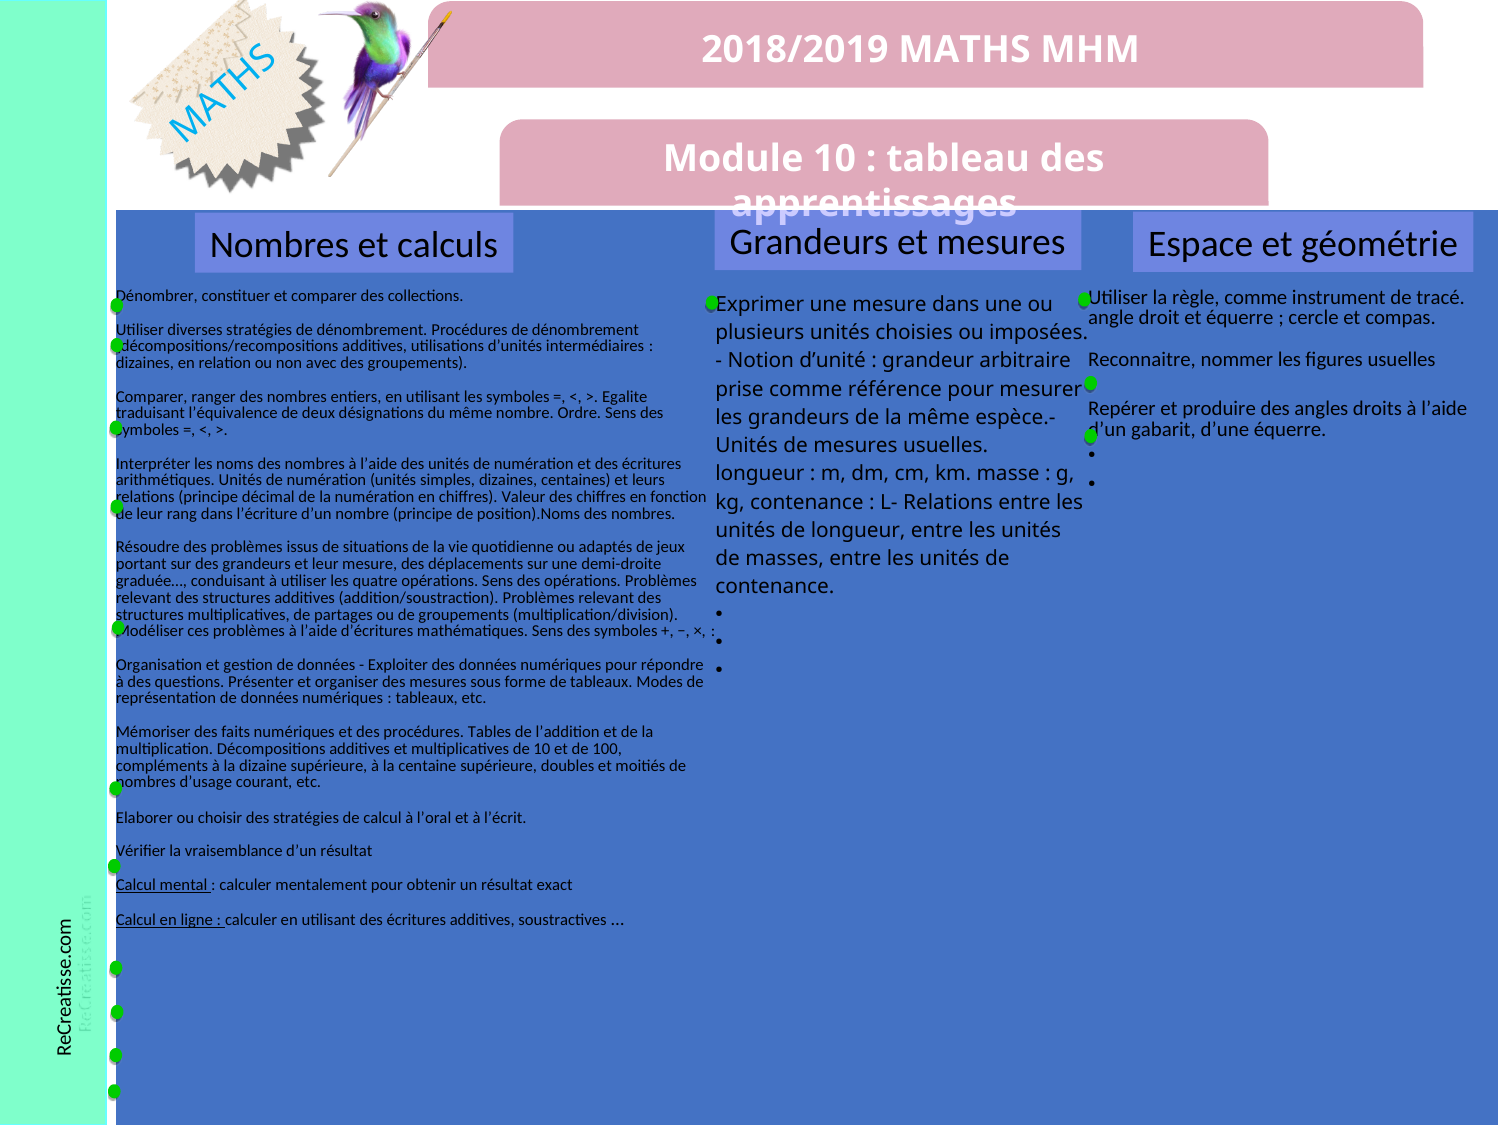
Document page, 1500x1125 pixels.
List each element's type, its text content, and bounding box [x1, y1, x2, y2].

text_box [109, 1048, 123, 1063]
table_header [715, 210, 1088, 289]
text_box [705, 295, 719, 310]
picture [106, 0, 452, 241]
text_box [1084, 429, 1098, 444]
table_cell Utiliser la règle, comme instrument de tracé. angle droit et équerre ; cercle et compas. Reconnaitre, nommer les figures usuelles Repérer et produire des angles droits à l’aide d’un gabarit, d’une équerre. [1088, 289, 1498, 1125]
table_header [116, 210, 715, 289]
text_box MATHS [143, 16, 301, 167]
text_box Nombres et calculs [195, 213, 513, 273]
text_box [110, 1004, 124, 1019]
text_box [108, 859, 121, 874]
text_box Espace et géométrie [1133, 212, 1473, 272]
text_box [109, 781, 123, 796]
text_box Module 10 : tableau des apprentissages [499, 119, 1269, 206]
table_cell Exprimer une mesure dans une ou plusieurs unités choisies ou imposées. - Notion d’unité : grandeur arbitraire prise comme référence pour mesurer les grandeurs de la même espèce.- Unités de mesures usuelles. longueur : m, dm, cm, km. masse : g, kg, contenance : L- Relations entre les unités de longueur, entre les unités de masses, entre les unités de contenance. [715, 289, 1088, 1125]
text_box [1084, 376, 1098, 391]
text_box [109, 420, 123, 435]
text_box ReCreatisse.com [43, 903, 83, 1072]
text_box [110, 298, 124, 313]
text_box [110, 499, 124, 514]
table_header [1088, 210, 1498, 289]
text_box [1078, 292, 1091, 307]
text_box [110, 338, 124, 353]
text_box [0, 0, 106, 1125]
text_box [108, 1084, 121, 1099]
text_box [109, 960, 123, 975]
text_box 2018/2019 MATHS MHM [452, 1, 1424, 88]
table_cell Dénombrer, constituer et comparer des collections. Utiliser diverses stratégies de dénombrement. Procédures de dénombrement (décompositions/recompositions additives, utilisations d’unités intermédiaires : dizaines, en relation ou non avec des groupements). Comparer, ranger des nombres entiers, en utilisant les symboles =, <, >. Egalite traduisant l’équivalence de deux désignations du même nombre. Ordre. Sens des symboles =, <, >. Interpréter les noms des nombres à l’aide des unités de numération et des écritures arithmétiques. Unités de numération (unités simples, dizaines, centaines) et leurs relations (principe décimal de la numération en chiffres). Valeur des chiffres en fonction de leur rang dans l’écriture d’un nombre (principe de position).Noms des nombres. Résoudre des problèmes issus de situations de la vie quotidienne ou adaptés de jeux portant sur des grandeurs et leur mesure, des déplacements sur une demi-droite graduée…, conduisant à utiliser les quatre opérations. Sens des opérations. Problèmes relevant des structures additives (addition/soustraction). Problèmes relevant des structures multiplicatives, de partages ou de groupements (multiplication/division). Modéliser ces problèmes à l’aide d’écritures mathématiques. Sens des symboles +, −, ×, : Organisation et gestion de données - Exploiter des données numériques pour répondre à des questions. Présenter et organiser des mesures sous forme de tableaux. Modes de représentation de données numériques : tableaux, etc. Mémoriser des faits numériques et des procédures. Tables de l’addition et de la multiplication. Décompositions additives et multiplicatives de 10 et de 100, compléments à la dizaine supérieure, à la centaine supérieure, doubles et moitiés de nombres d’usage courant, etc. Elaborer ou choisir des stratégies de calcul à l’oral et à l’écrit. Vérifier la vraisemblance d’un résultat Calcul mental : calculer mentalement pour obtenir un résultat exact Calcul en ligne : calculer en utilisant des écritures additives, soustractives … [116, 289, 715, 1125]
text_box Grandeurs et mesures [715, 210, 1081, 270]
text_box [111, 620, 125, 635]
